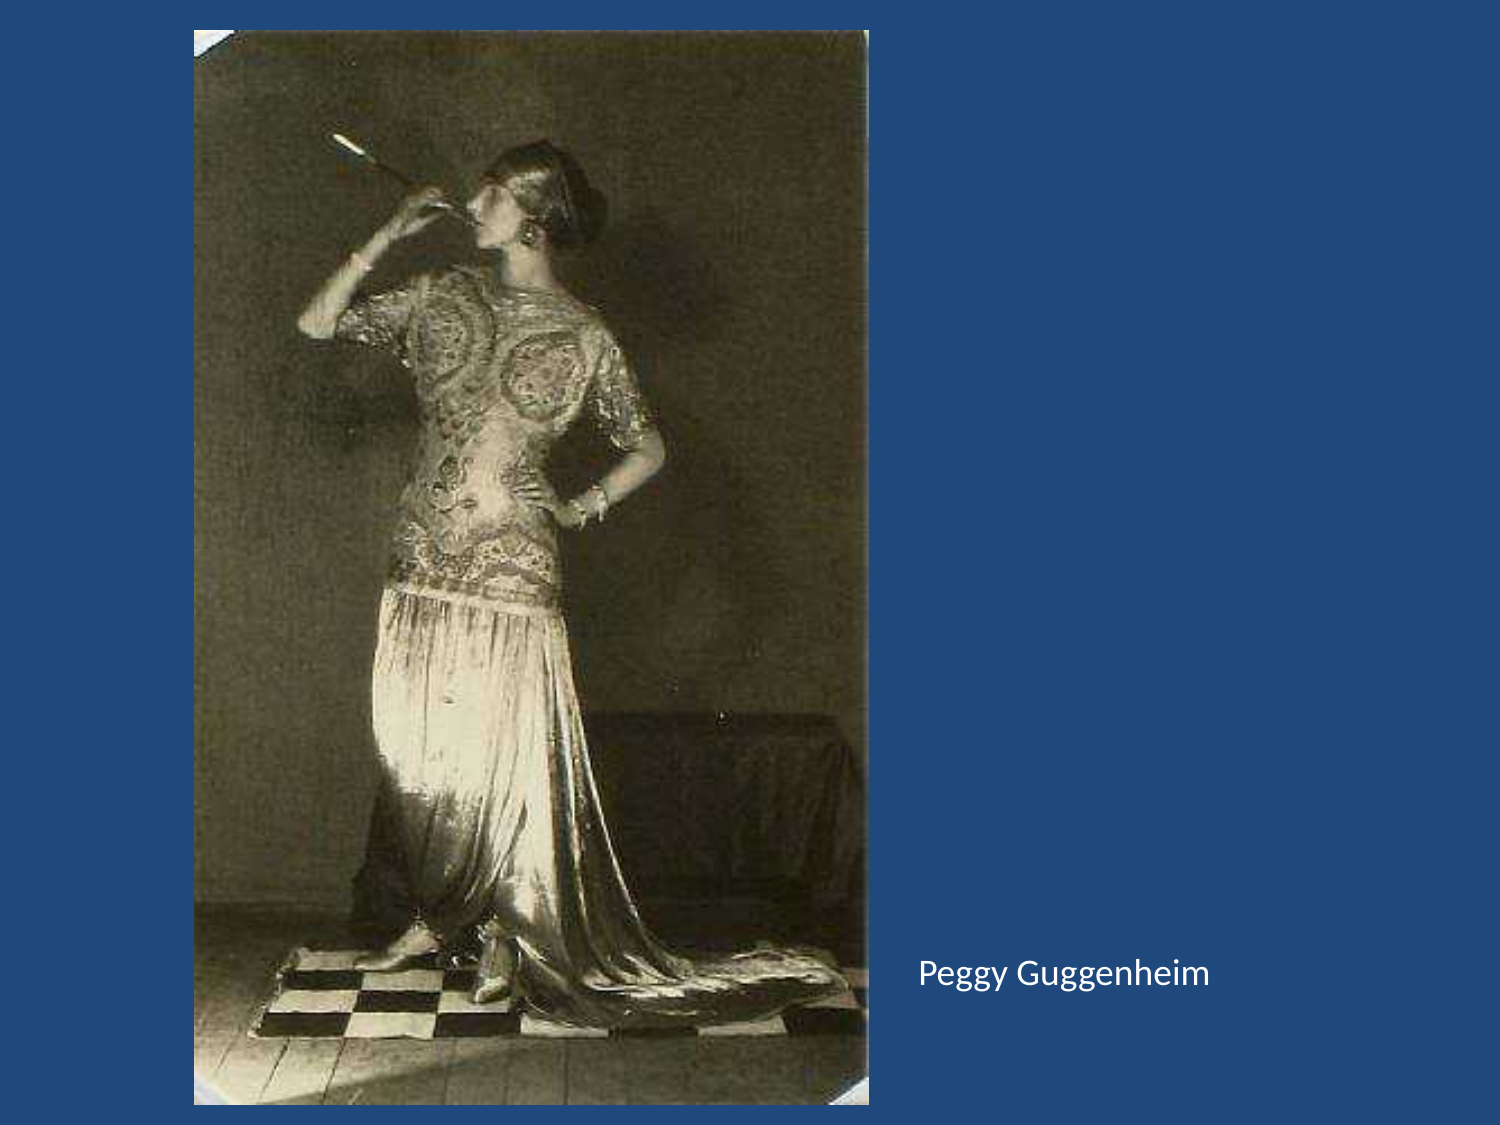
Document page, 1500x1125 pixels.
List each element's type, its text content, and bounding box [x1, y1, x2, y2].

picture [194, 30, 869, 1105]
text_box Peggy Guggenheim [903, 940, 1306, 1001]
